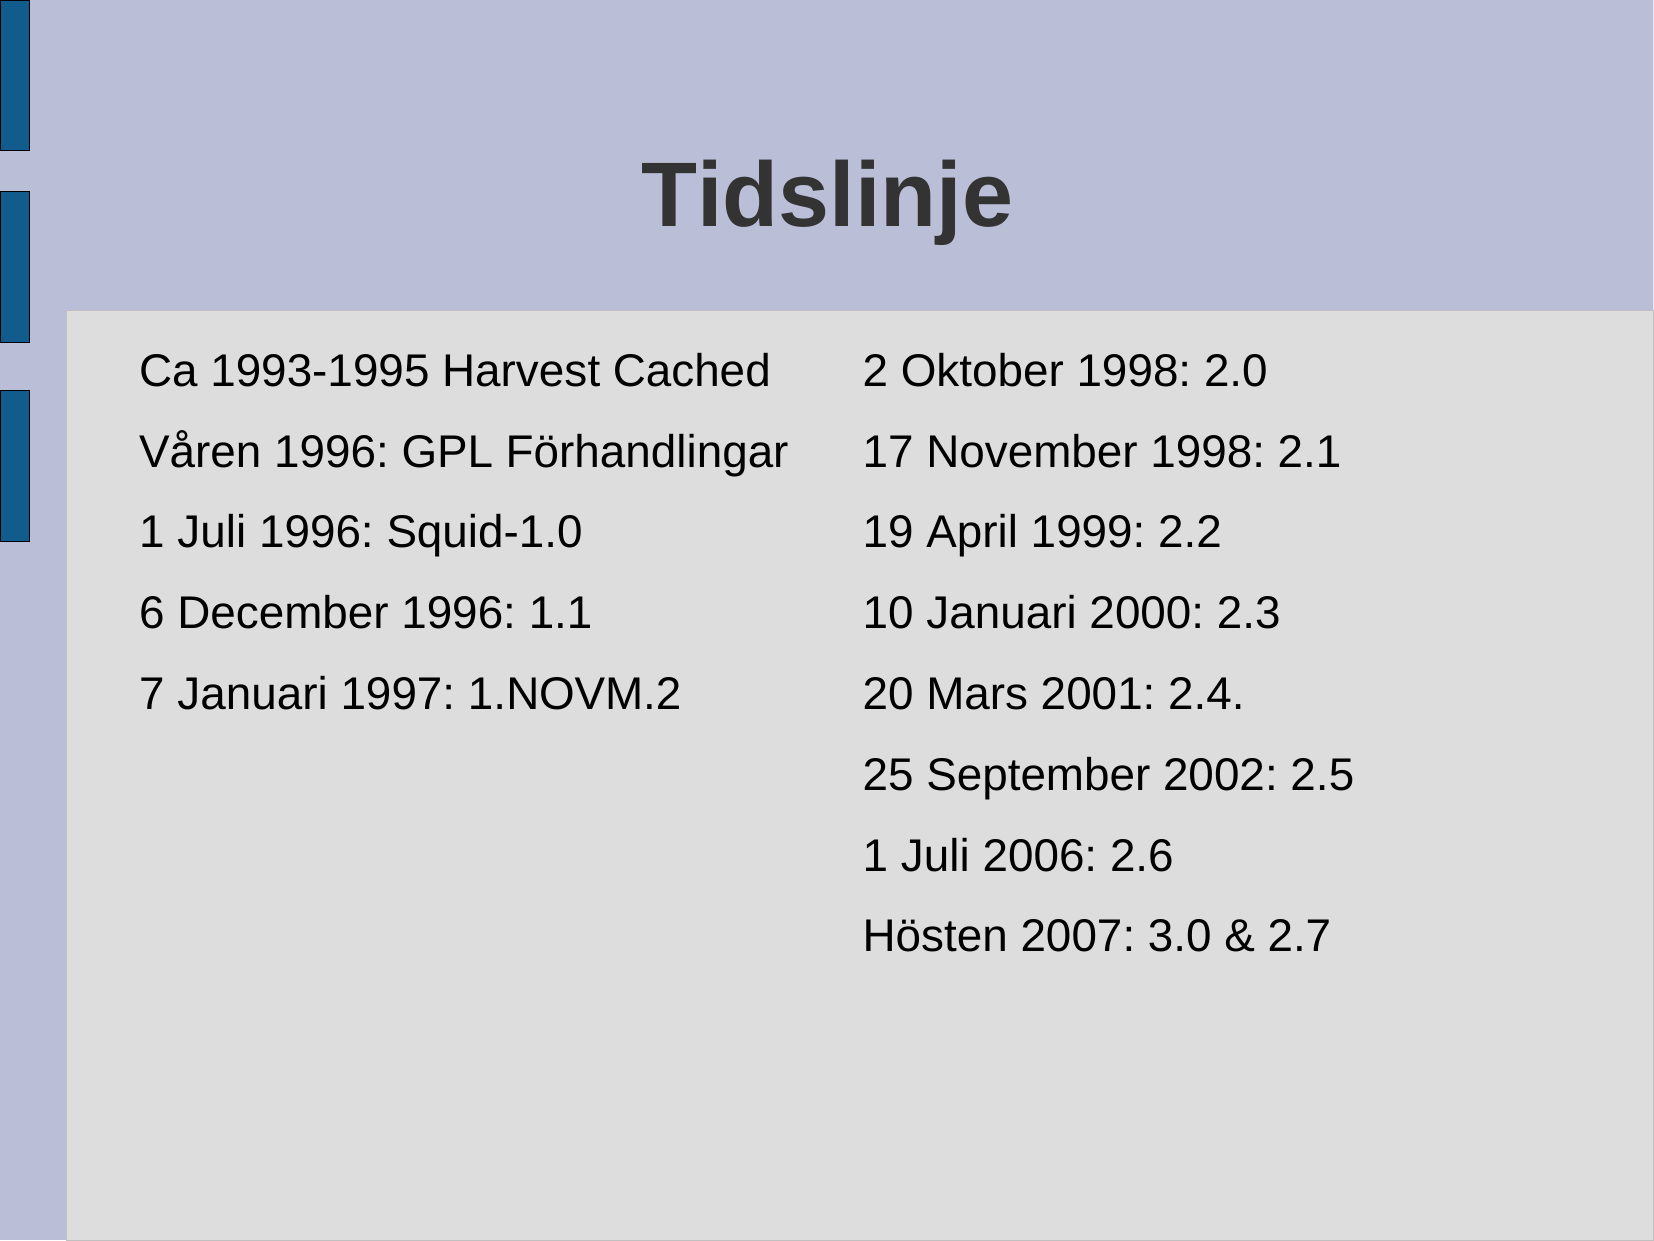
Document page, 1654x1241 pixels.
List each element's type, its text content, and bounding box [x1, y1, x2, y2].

list Ca 1993-1995 Harvest Cached Våren 1996: GPL Förhandlingar 1 Juli 1996: Squid-1.0 6 December 1996: 1.1 7 Januari 1997: 1.NOVM.2 [121, 344, 811, 939]
title Tidslinje [121, 91, 1534, 299]
list 2 Oktober 1998: 2.0 17 November 1998: 2.1 19 April 1999: 2.2 10 Januari 2000: 2.3 20 Mars 2001: 2.4. 25 September 2002: 2.5 1 Juli 2006: 2.6 Hösten 2007: 3.0 & 2.7 [845, 344, 1535, 1112]
